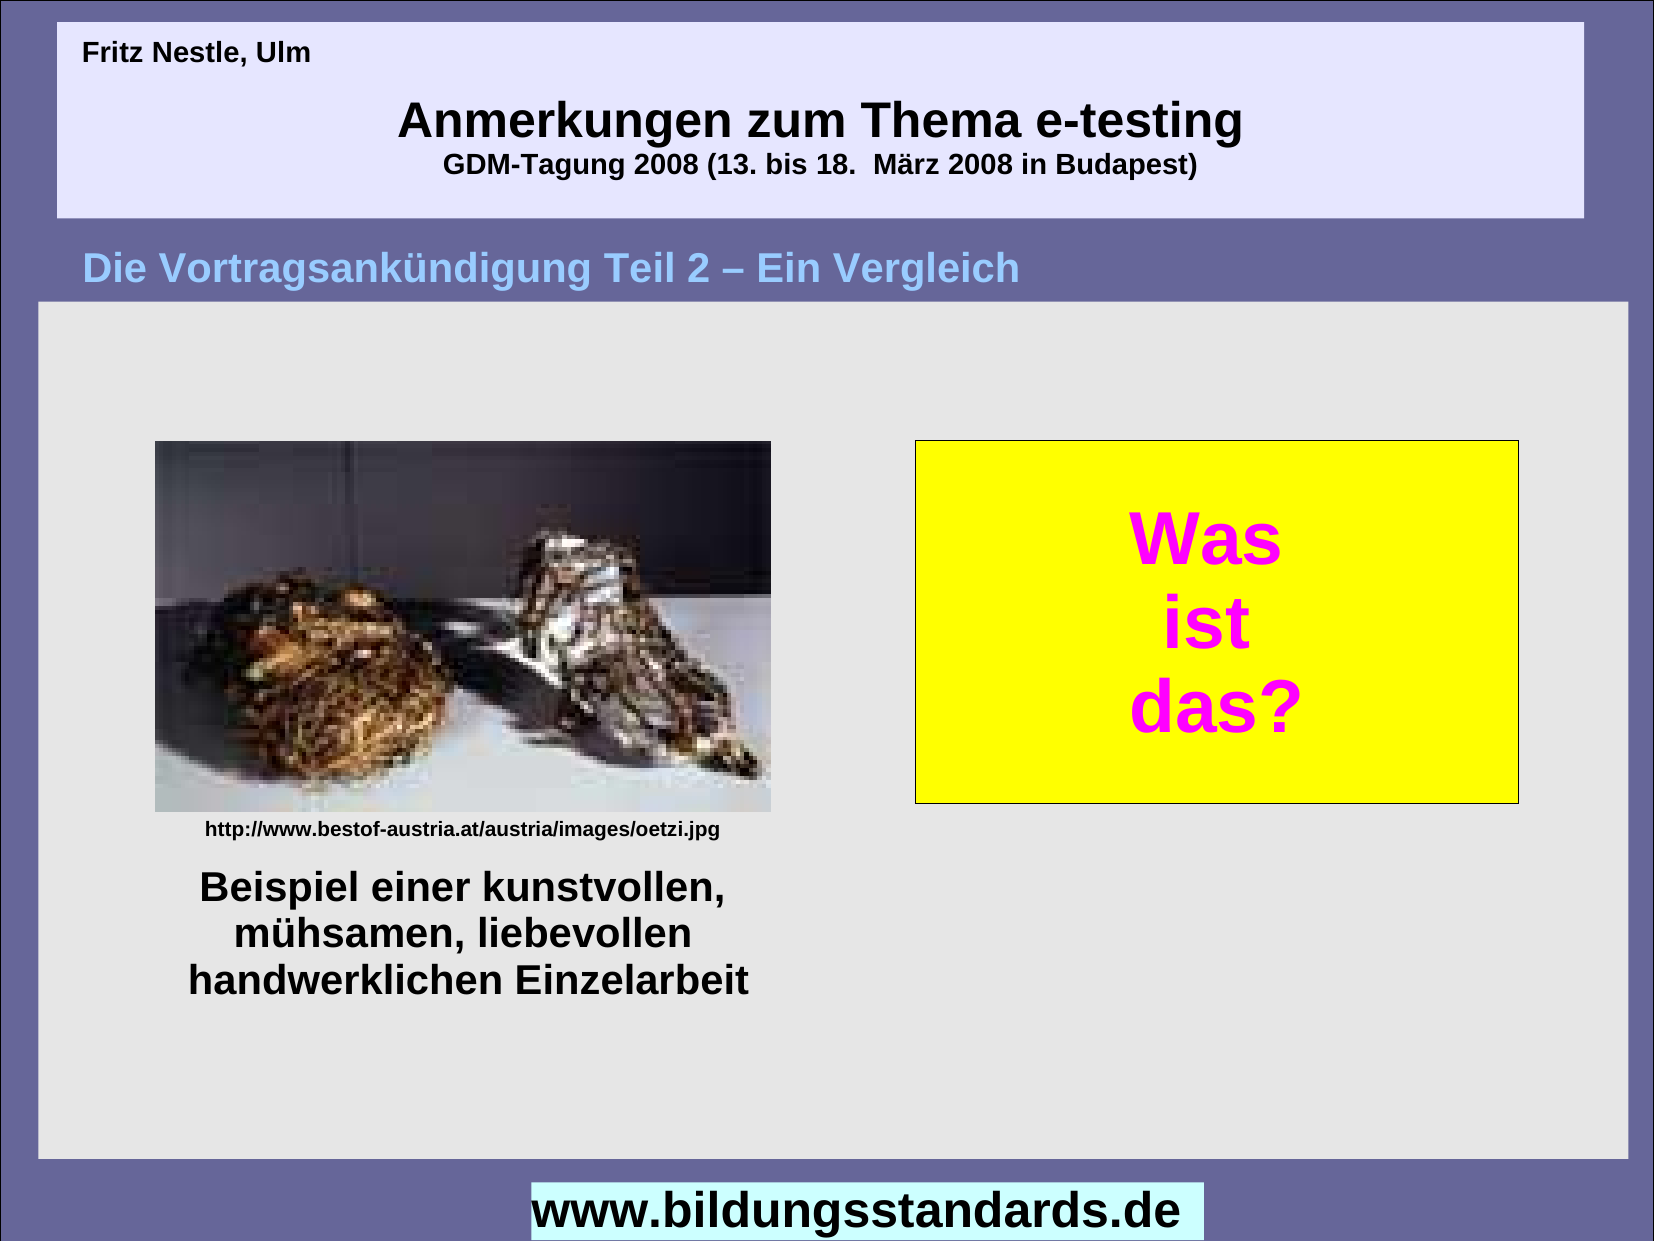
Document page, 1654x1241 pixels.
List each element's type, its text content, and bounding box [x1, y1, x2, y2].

text_box Die Vortragsankündigung Teil 2 – Ein Vergleich [82, 244, 1171, 295]
text_box www.bildungsstandards.de [531, 1182, 1204, 1241]
picture [155, 441, 771, 812]
text_box http://www.bestof-austria.at/austria/images/oetzi.jpg Beispiel einer kunstvollen, mühsamen, liebevollen handwerklichen Einzelarbeit [38, 301, 1629, 1159]
text_box [0, 0, 1654, 1241]
text_box Fritz Nestle, Ulm Anmerkungen zum Thema e-testing GDM-Tagung 2008 (13. bis 18. März 2008 in Budapest) [57, 22, 1585, 219]
text_box Was ist das? [915, 440, 1519, 804]
